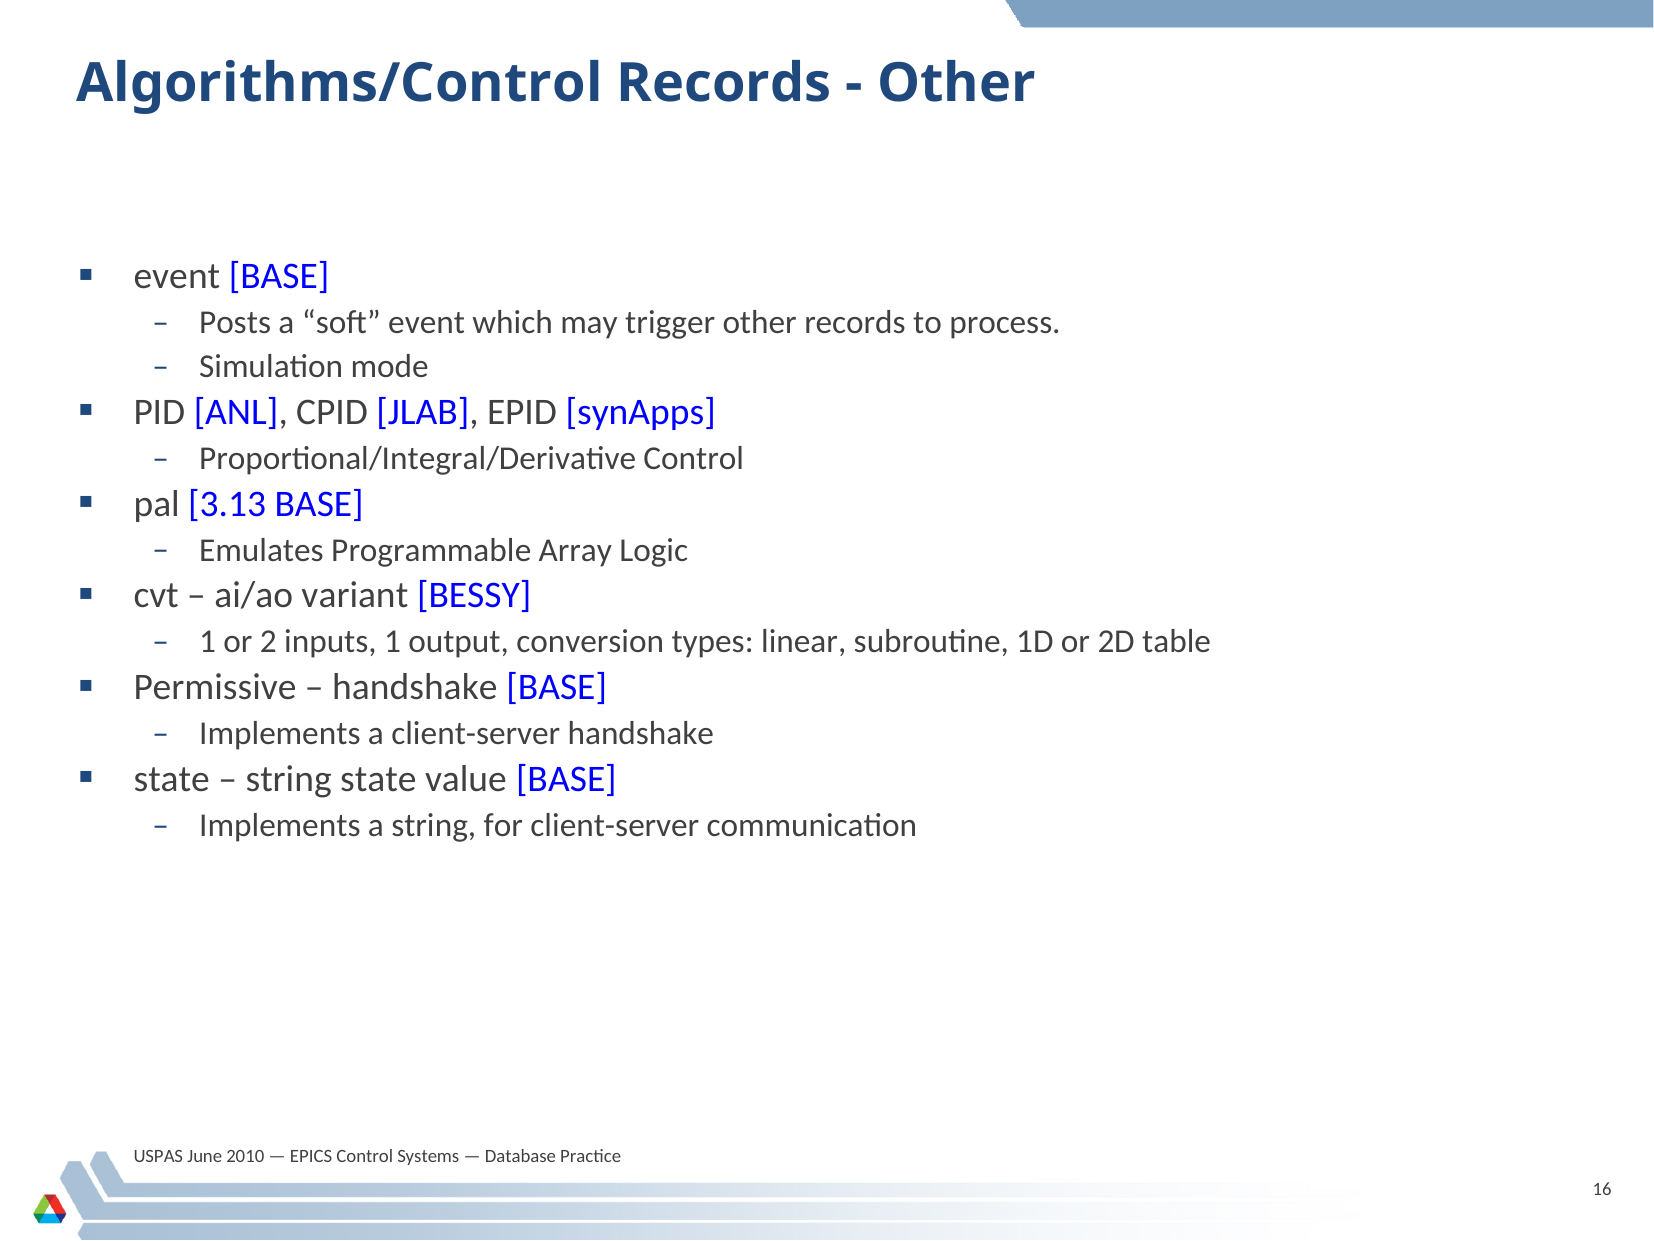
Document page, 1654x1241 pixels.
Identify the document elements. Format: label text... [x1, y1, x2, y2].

title Algorithms/Control Records - Other [61, 51, 1500, 123]
list event [BASE] Posts a “soft” event which may trigger other records to process. Simulation mode PID [ANL], CPID [JLAB], EPID [synApps] Proportional/Integral/Derivative Control pal [3.13 BASE] Emulates Programmable Array Logic cvt – ai/ao variant [BESSY] 1 or 2 inputs, 1 output, conversion types: linear, subroutine, 1D or 2D table Permissive – handshake [BASE] Implements a client-server handshake state – string state value [BASE] Implements a string, for client-server communication [62, 253, 1498, 979]
picture [0, 0, 1654, 29]
picture [0, 1143, 1654, 1240]
